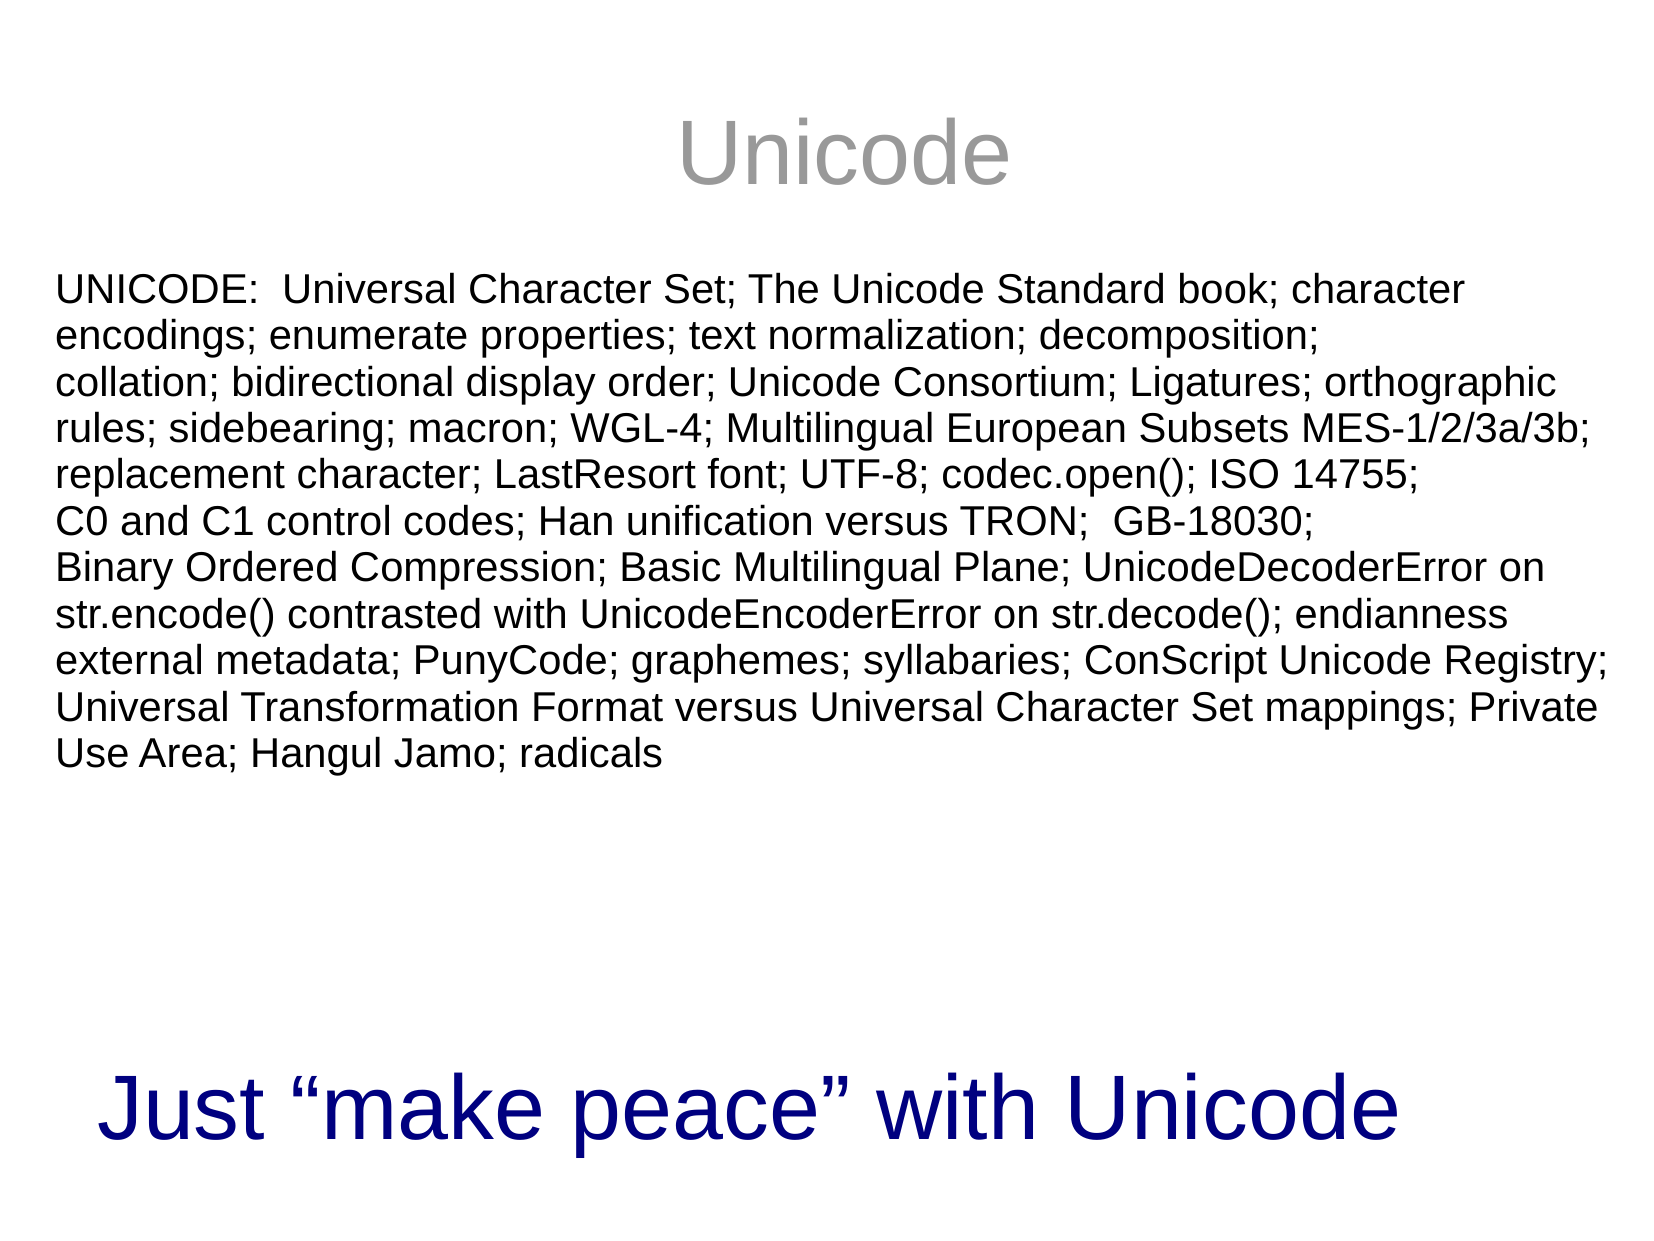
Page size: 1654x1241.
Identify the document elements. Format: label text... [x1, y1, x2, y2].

title Unicode [82, 49, 1571, 257]
list Just “make peace” with Unicode [79, 1056, 1568, 1241]
text_box UNICODE: Universal Character Set; The Unicode Standard book; character encodings; enumerate properties; text normalization; decomposition; collation; bidirectional display order; Unicode Consortium; Ligatures; orthographic rules; sidebearing; macron; WGL-4; Multilingual European Subsets MES-1/2/3a/3b; replacement character; LastResort font; UTF-8; codec.open(); ISO 14755; C0 and C1 control codes; Han unification versus TRON; GB-18030; Binary Ordered Compression; Basic Multilingual Plane; UnicodeDecoderError on str.encode() contrasted with UnicodeEncoderError on str.decode(); endianness external metada ta; PunyCode; graphemes; syllabaries; ConScript Unicode Registry; Universal Transformation Format versus Universal Character Set mappings; Private Use Area; Hangul Jamo; radicals [40, 257, 1647, 1012]
